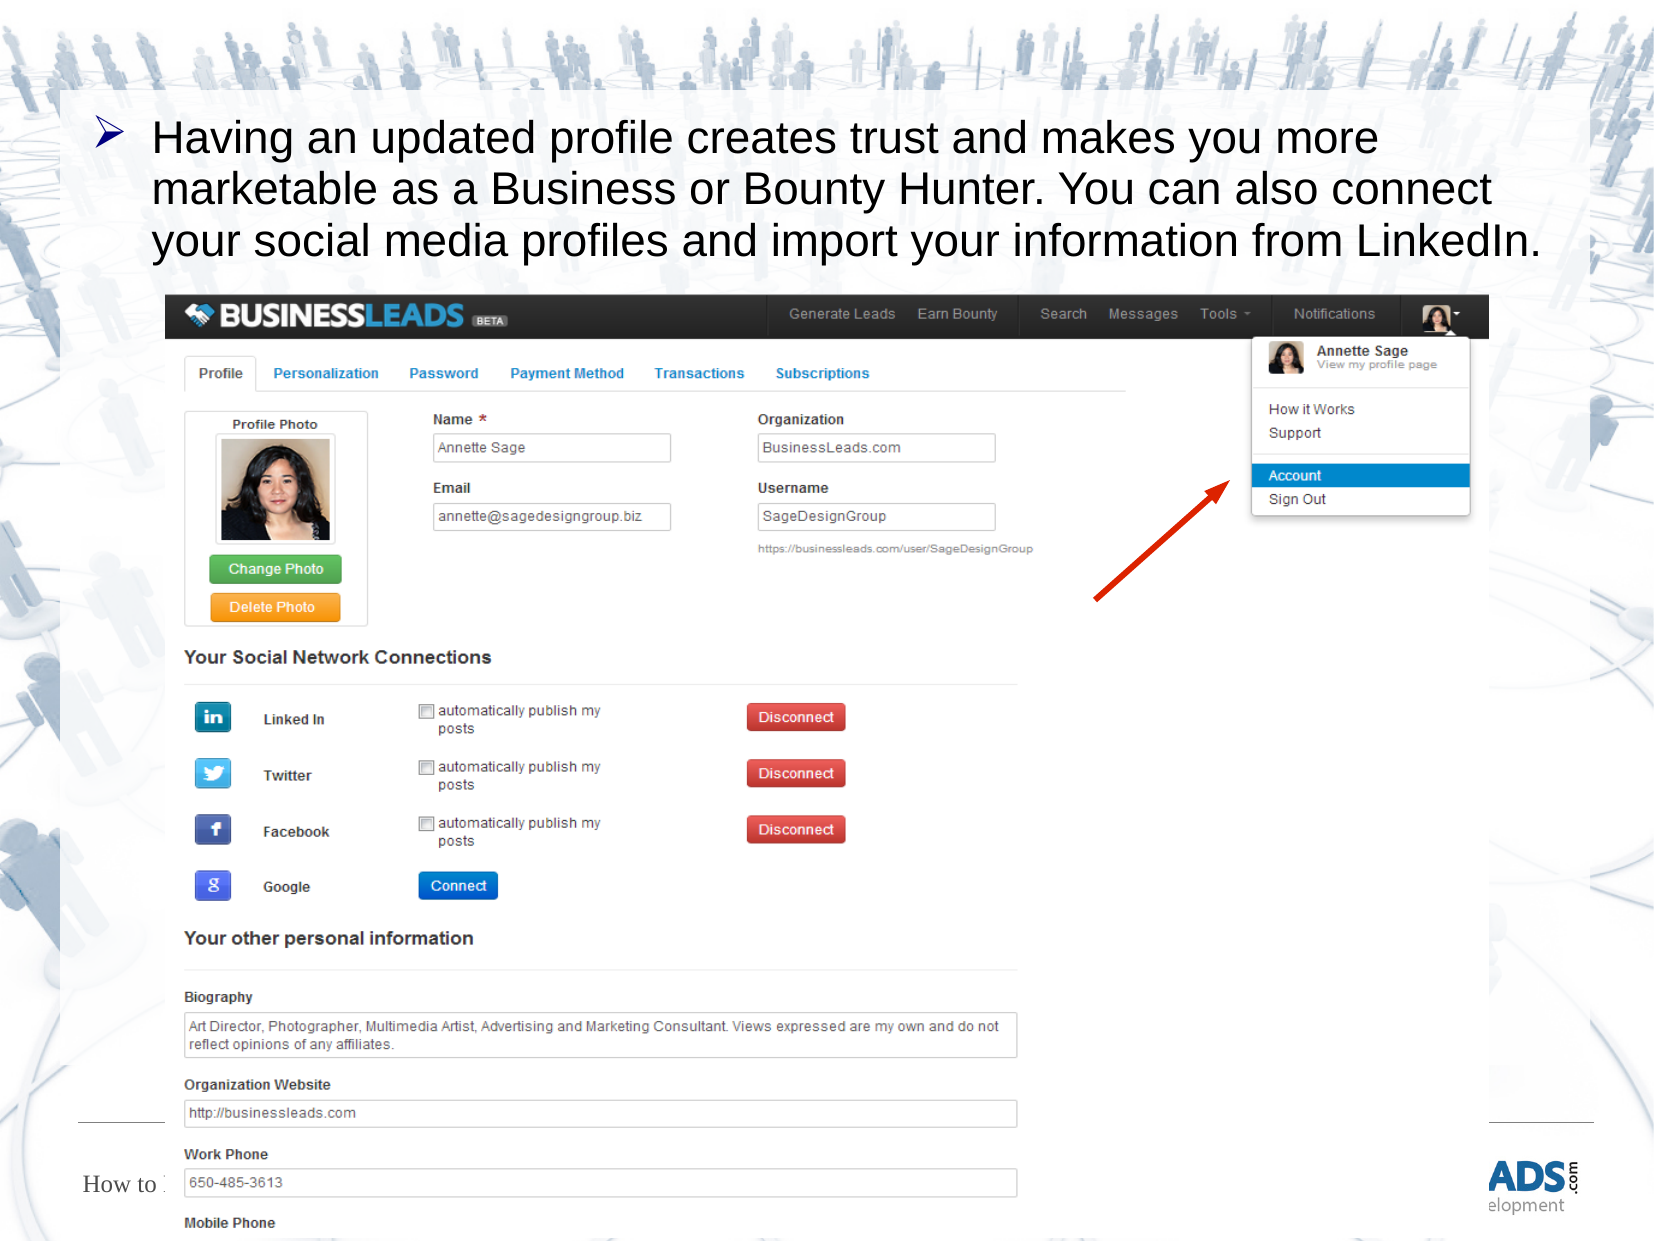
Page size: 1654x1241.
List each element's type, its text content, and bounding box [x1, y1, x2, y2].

list Having an updated profile creates trust and makes you more marketable as a Business or Bounty Hunter. You can also connect your social media profiles and import your information from LinkedIn. [91, 112, 1562, 921]
picture [0, 3, 1654, 1241]
